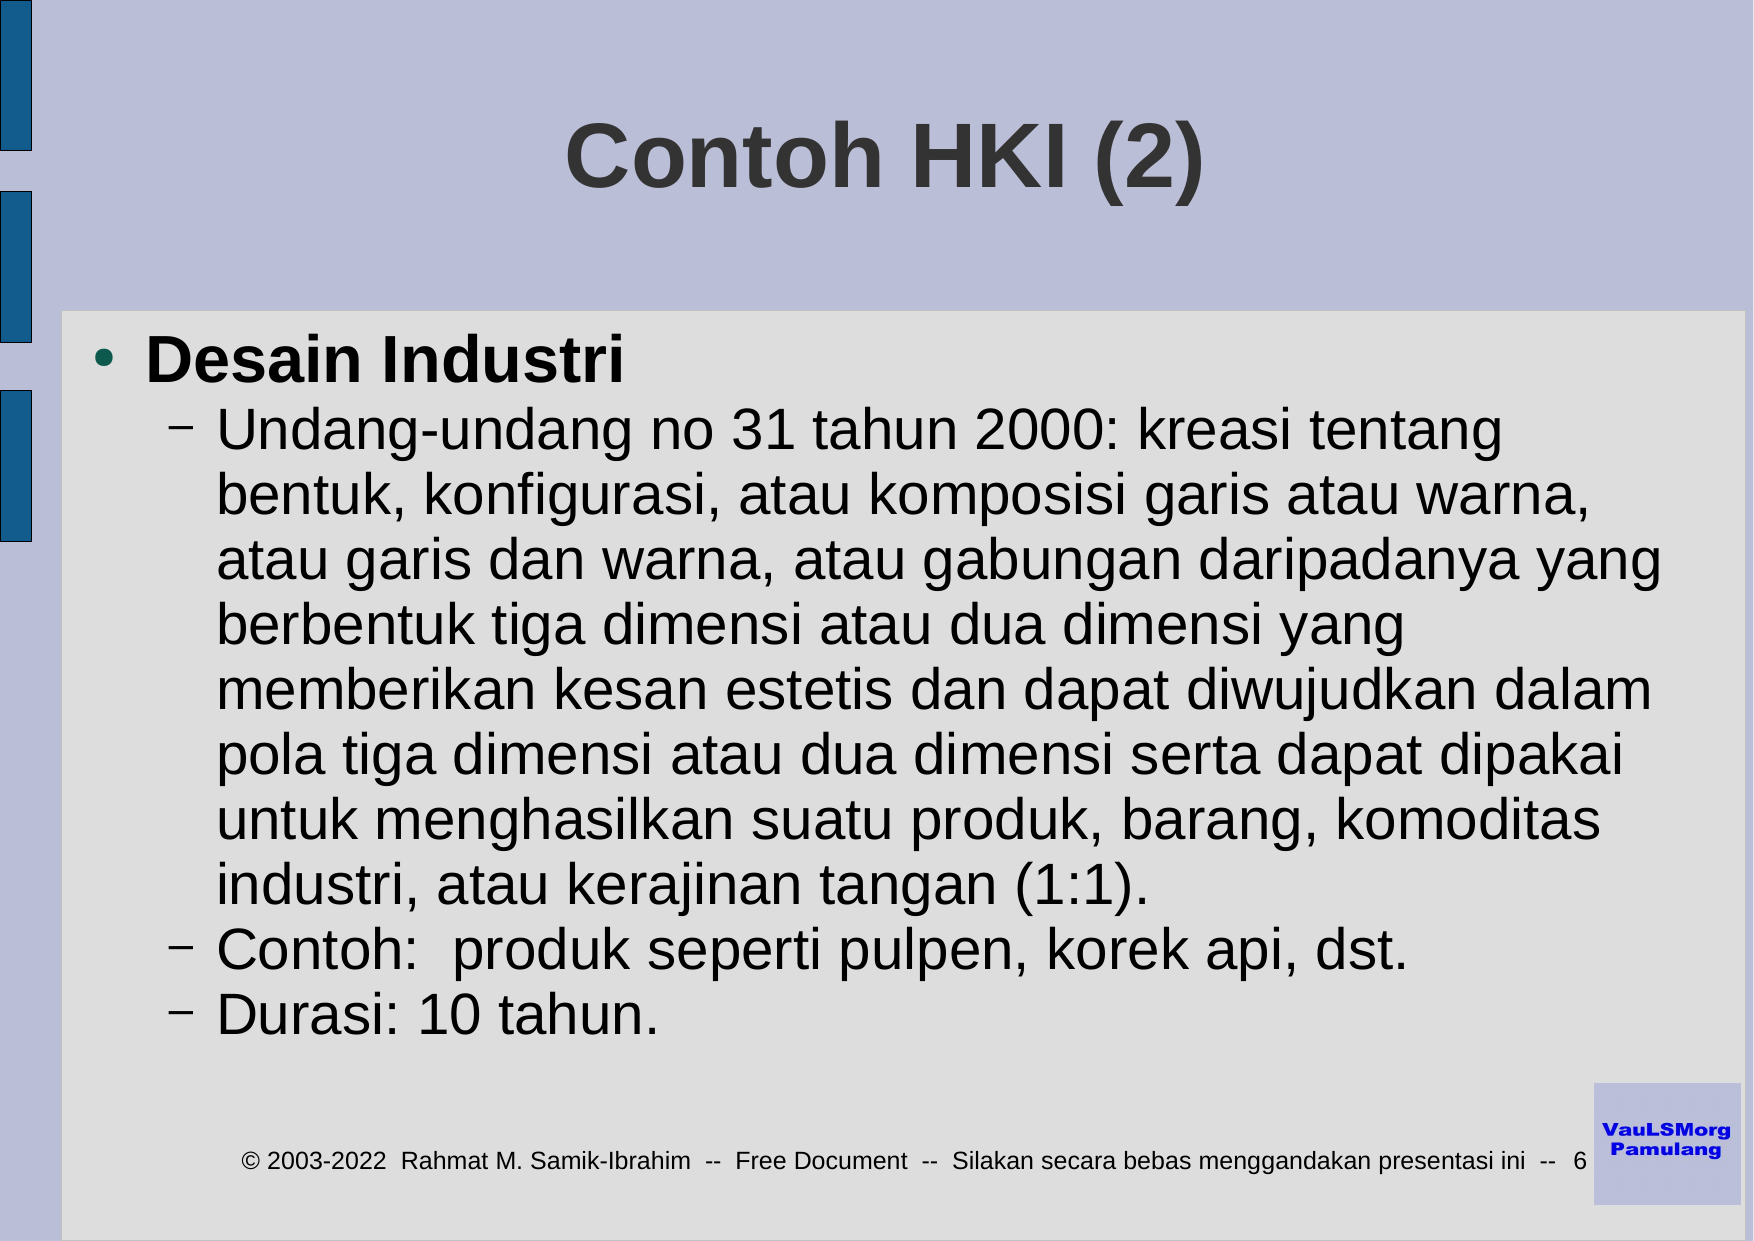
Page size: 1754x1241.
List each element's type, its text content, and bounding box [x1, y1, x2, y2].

picture [1594, 1083, 1741, 1205]
list Desain Industri Undang-undang no 31 tahun 2000: kreasi tentang bentuk, konfigurasi, atau komposisi garis atau warna, atau garis dan warna, atau gabungan daripadanya yang berbentuk tiga dimensi atau dua dimensi yang memberikan kesan estetis dan dapat diwujudkan dalam pola tiga dimensi atau dua dimensi serta dapat dipakai untuk menghasilkan suatu produk, barang, komoditas industri, atau kerajinan tangan (1:1). Contoh: produk seperti pulpen, korek api, dst. Durasi: 10 tahun. [74, 321, 1706, 1105]
title Contoh HKI (2) [101, 102, 1670, 210]
